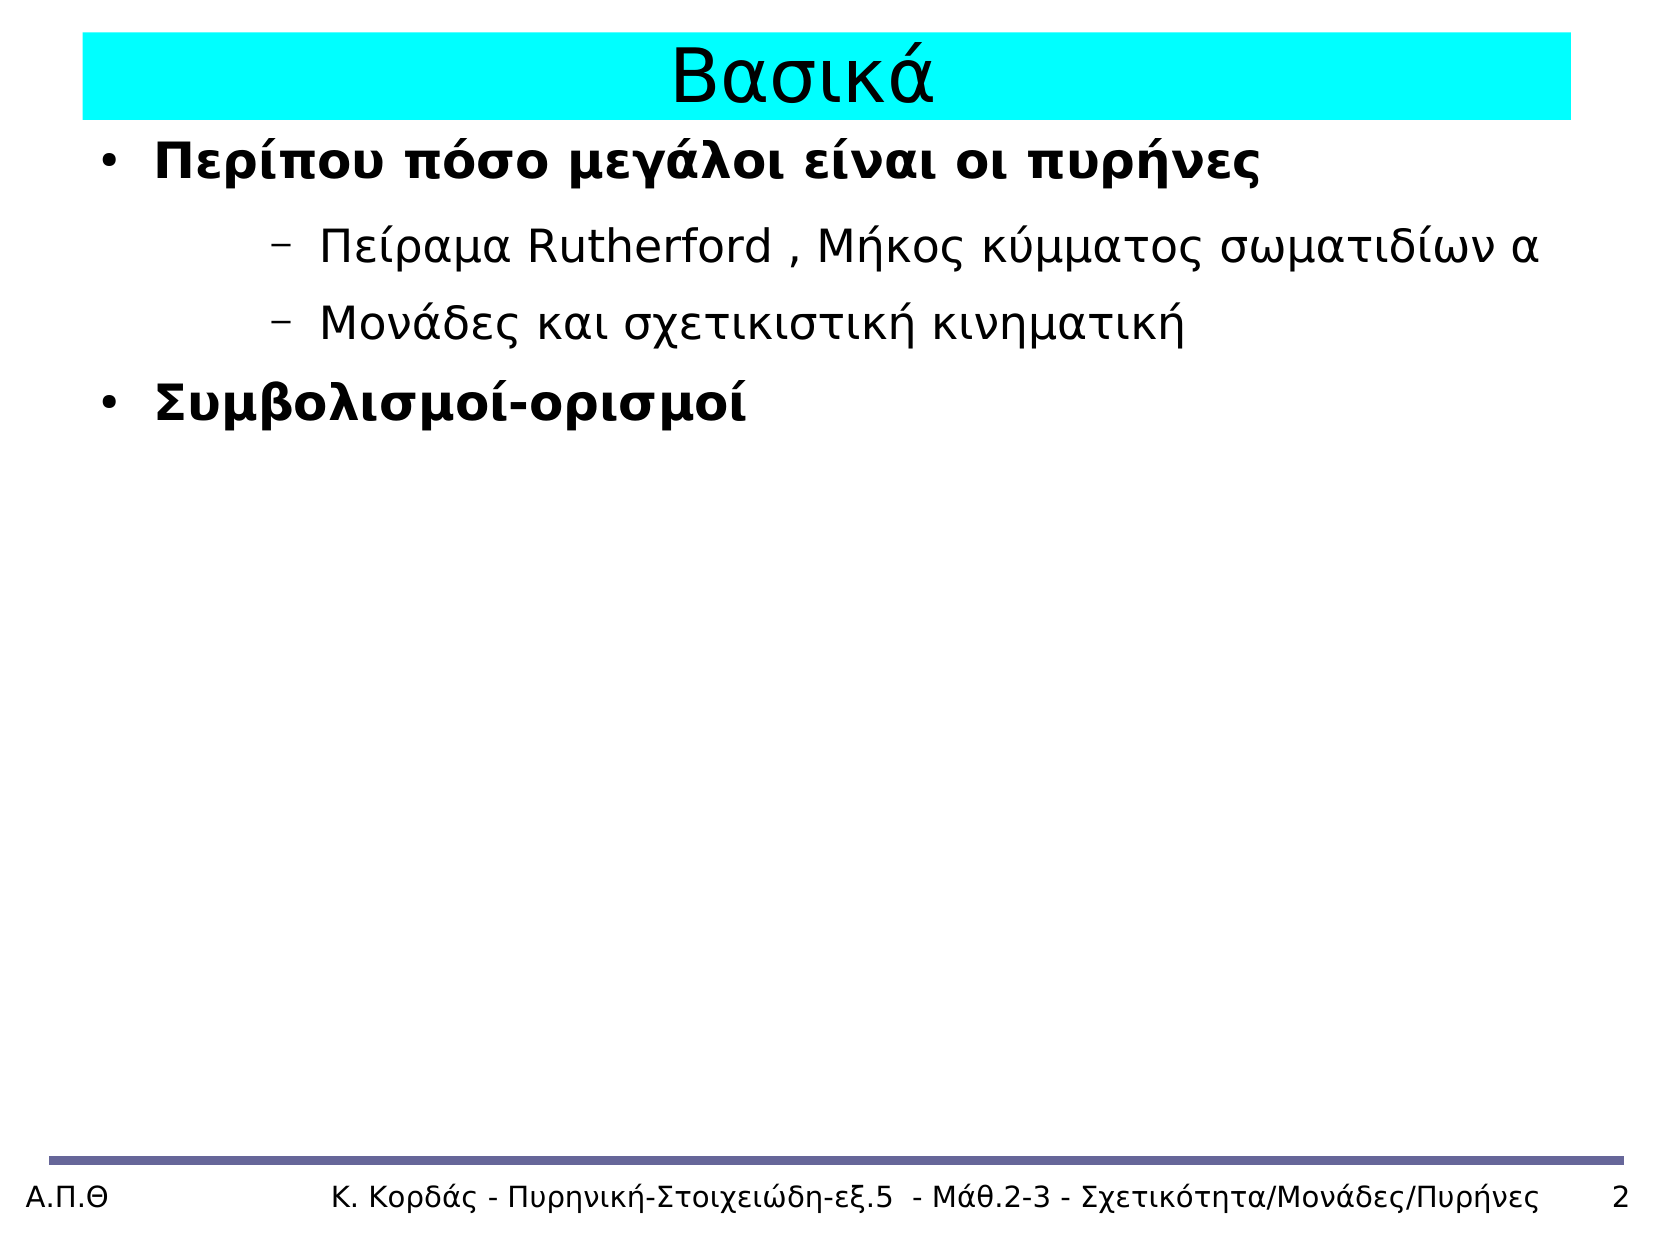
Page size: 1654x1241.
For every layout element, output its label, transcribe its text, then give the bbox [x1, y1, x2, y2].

list Περίπου πόσο μεγάλοι είναι οι πυρήνες Πείραμα Rutherford , Μήκος κύμματος σωματιδίων α Μονάδες και σχετικιστική κινηματική Συμβολισμοί-ορισμοί [82, 132, 1571, 1094]
title Βασικά [82, 32, 1571, 120]
